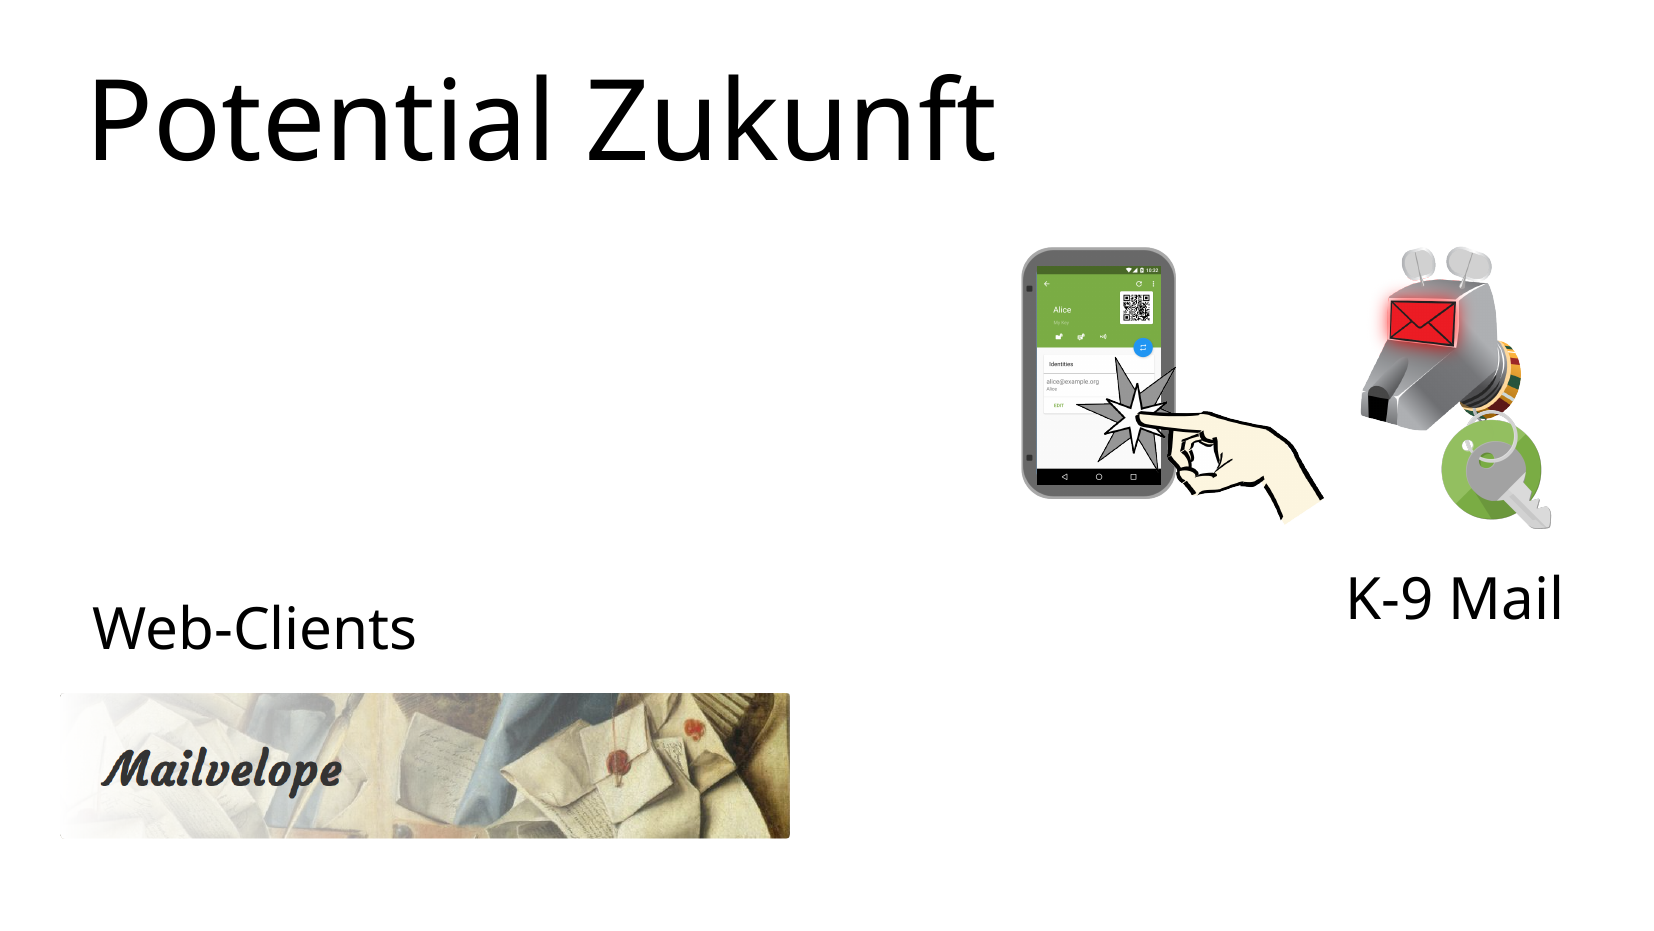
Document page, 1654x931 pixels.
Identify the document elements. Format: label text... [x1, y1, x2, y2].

picture [46, 687, 799, 848]
text_box K-9 Mail [1330, 549, 1654, 692]
text_box Web-Clients [78, 579, 416, 721]
text_box Potential Zukunft [70, 33, 964, 180]
picture [1021, 235, 1556, 529]
